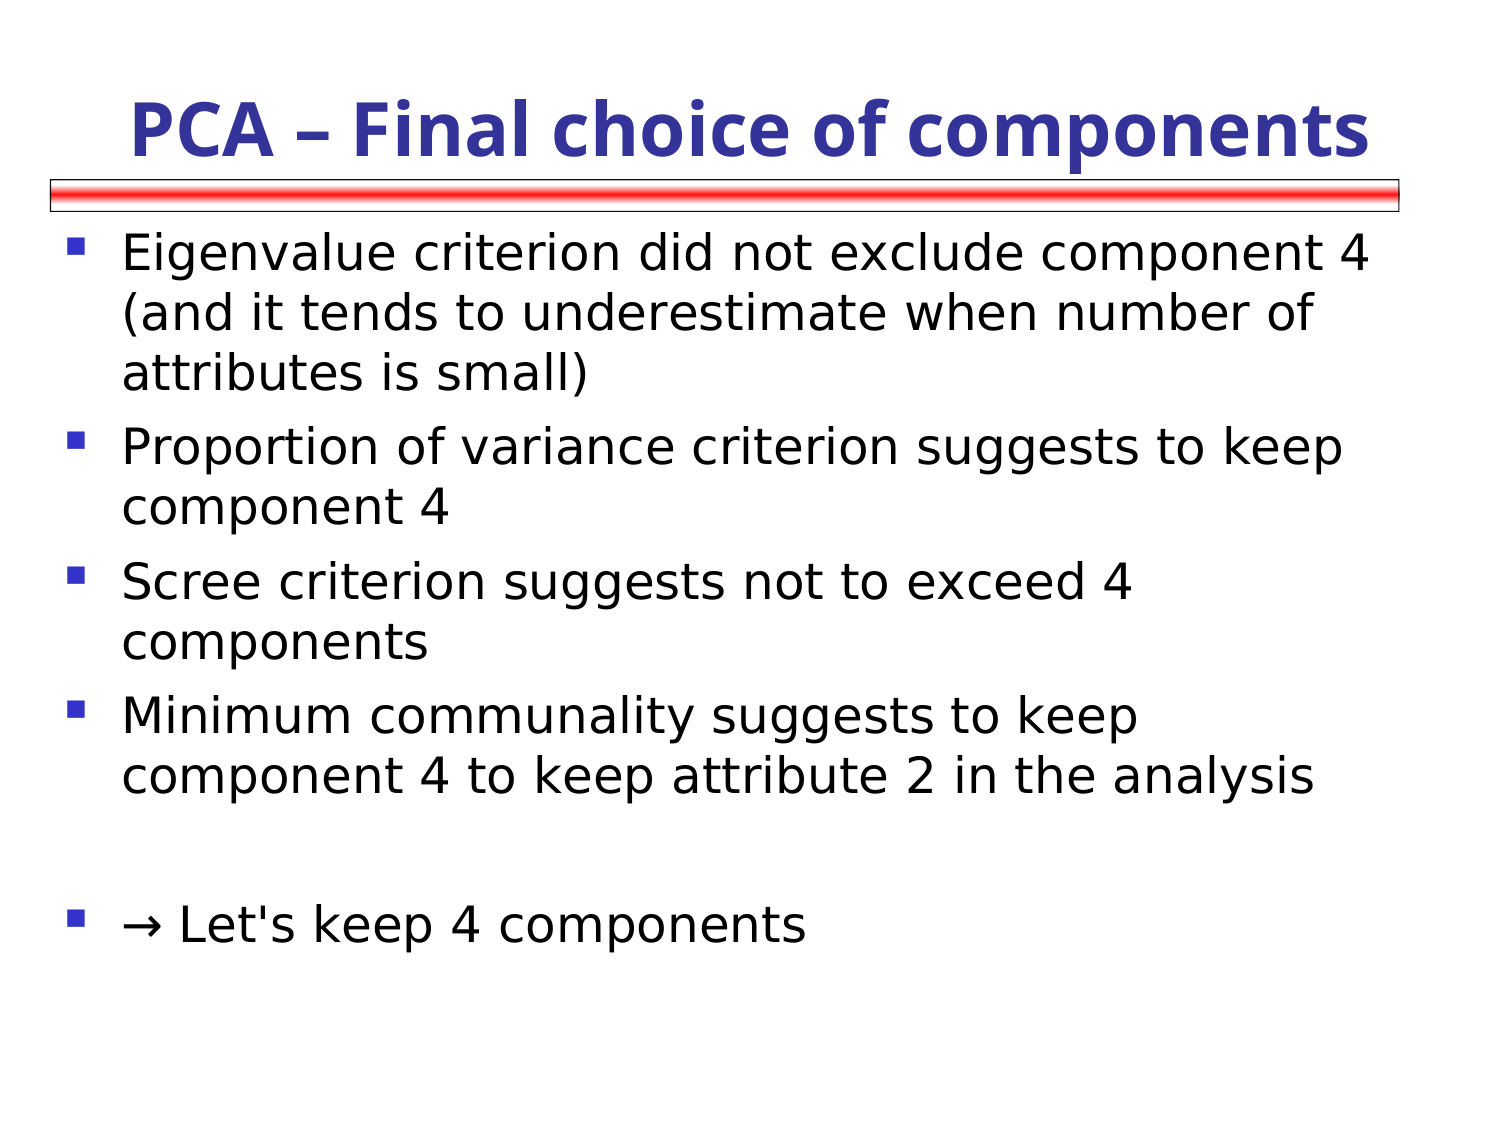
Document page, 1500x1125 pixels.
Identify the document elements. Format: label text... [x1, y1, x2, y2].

list Eigenvalue criterion did not exclude component 4 (and it tends to underestimate when number of attributes is small) Proportion of variance criterion suggests to keep component 4 Scree criterion suggests not to exceed 4 components Minimum communality suggests to keep component 4 to keep attribute 2 in the analysis → Let's keep 4 components [49, 212, 1425, 1081]
title PCA – Final choice of components [0, 74, 1500, 180]
